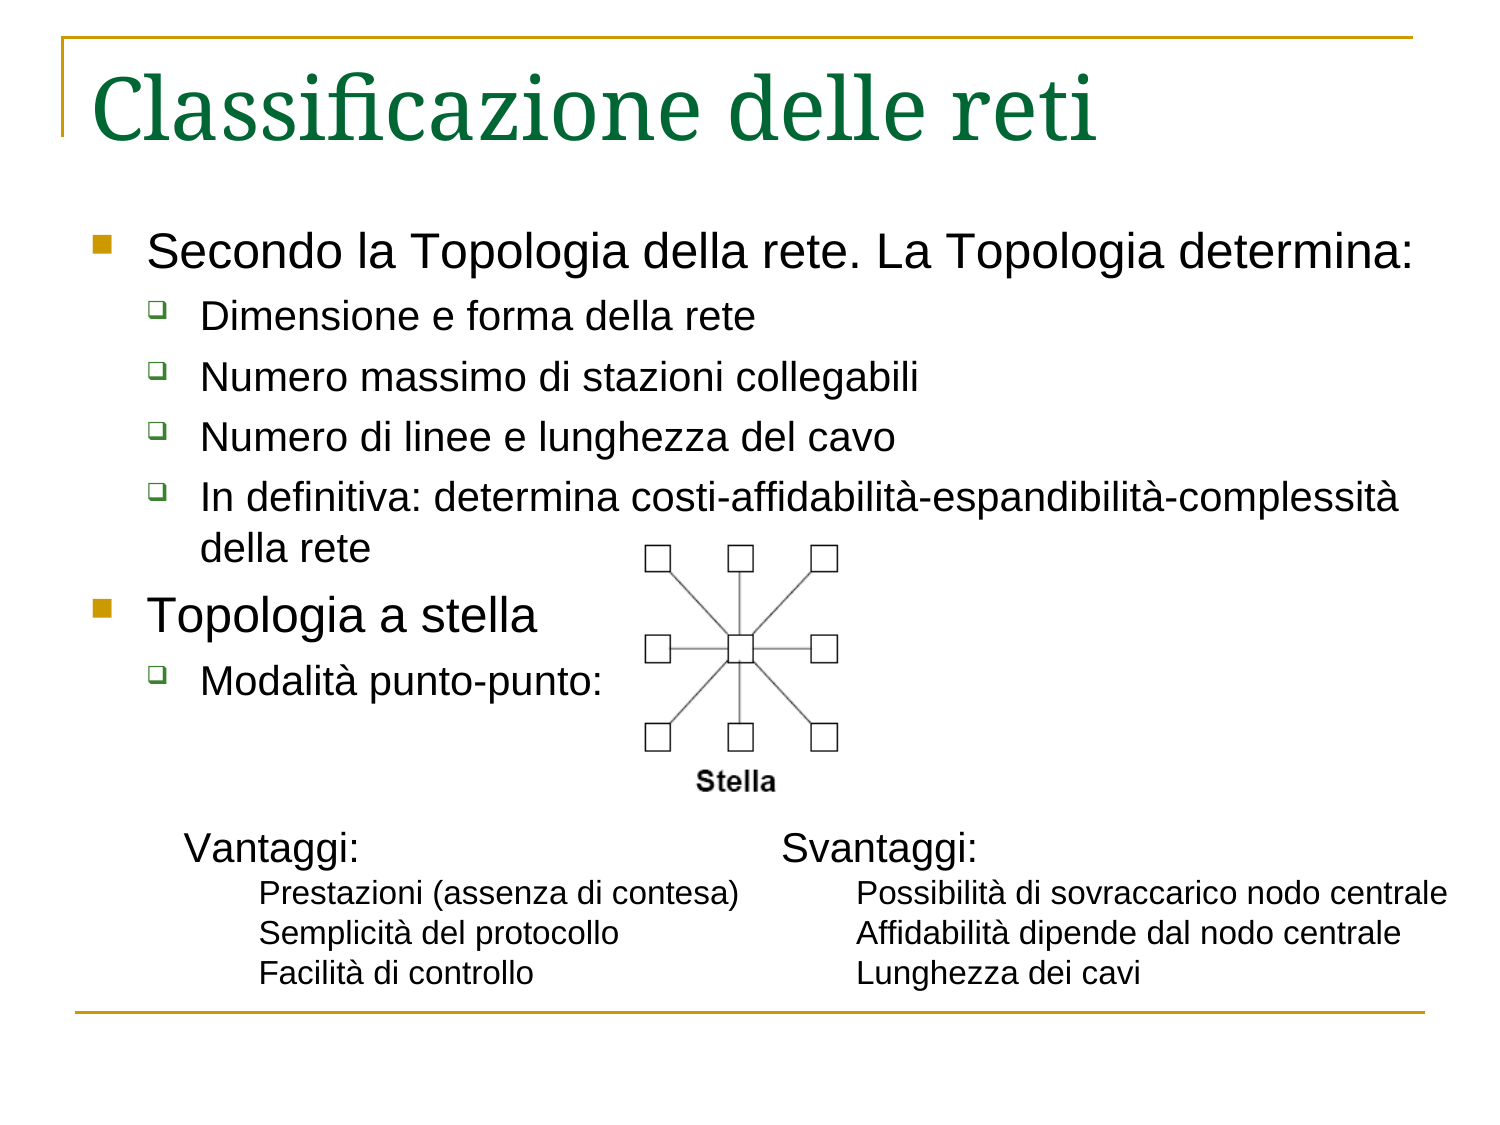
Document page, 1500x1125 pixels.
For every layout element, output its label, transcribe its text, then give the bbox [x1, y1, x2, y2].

text_box Svantaggi: Possibilità di sovraccarico nodo centrale Affidabilità dipende dal nodo centrale Lunghezza dei cavi [691, 813, 1465, 1125]
picture [609, 527, 870, 813]
text_box Vantaggi: Prestazioni (assenza di contesa) Semplicità del protocollo Facilità di controllo [93, 813, 691, 1125]
title Classificazione delle reti [75, 45, 1426, 210]
list Secondo la Topologia della rete. La Topologia determina: Dimensione e forma della rete Numero massimo di stazioni collegabili Numero di linee e lunghezza del cavo In definitiva: determina costi-affidabilità-espandibilità-complessità della rete Topologia a stella Modalità punto-punto: [74, 210, 1465, 715]
